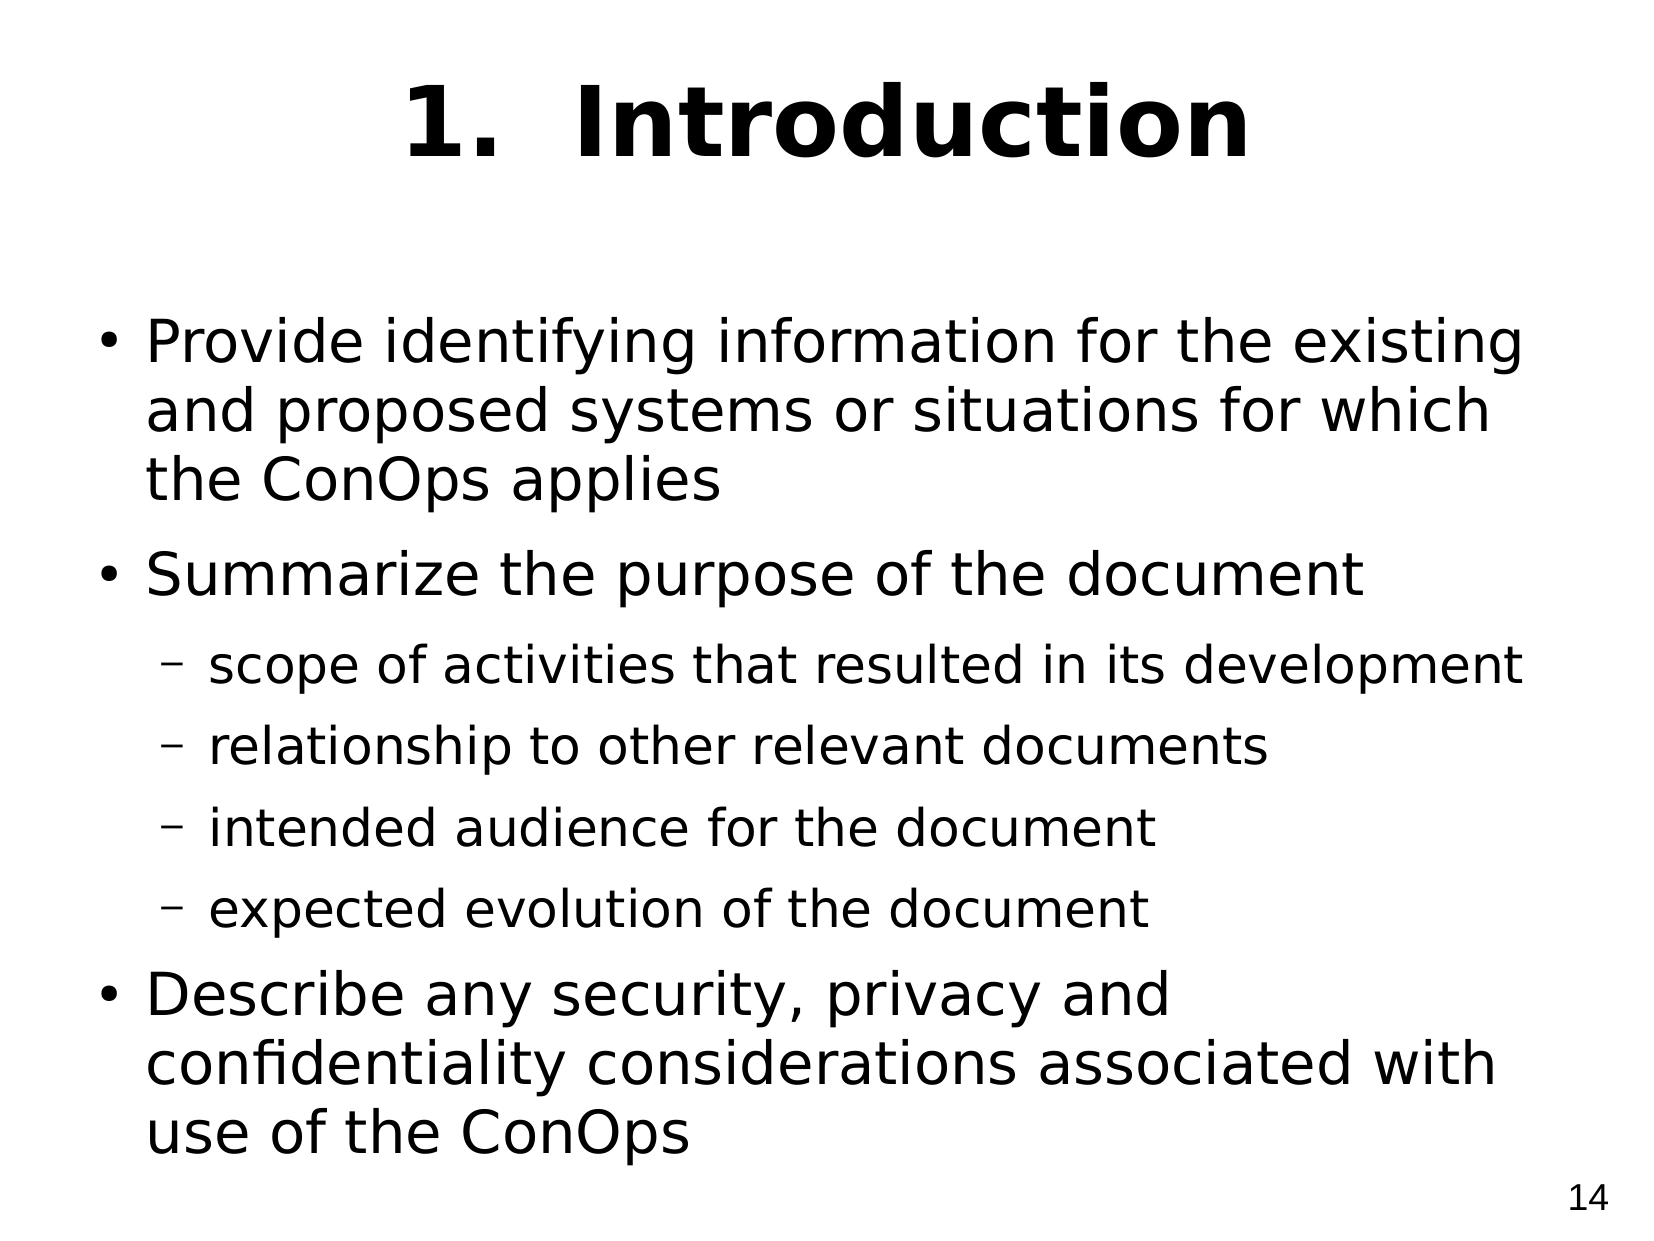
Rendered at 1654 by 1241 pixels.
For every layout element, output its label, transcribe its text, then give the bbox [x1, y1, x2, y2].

title 1. Introduction [82, 49, 1571, 196]
list Provide identifying information for the existing and proposed systems or situations for which the ConOps applies Summarize the purpose of the document scope of activities that resulted in its development relationship to other relevant documents intended audience for the document expected evolution of the document Describe any security, privacy and confidentiality considerations associated with use of the ConOps [82, 307, 1538, 1186]
